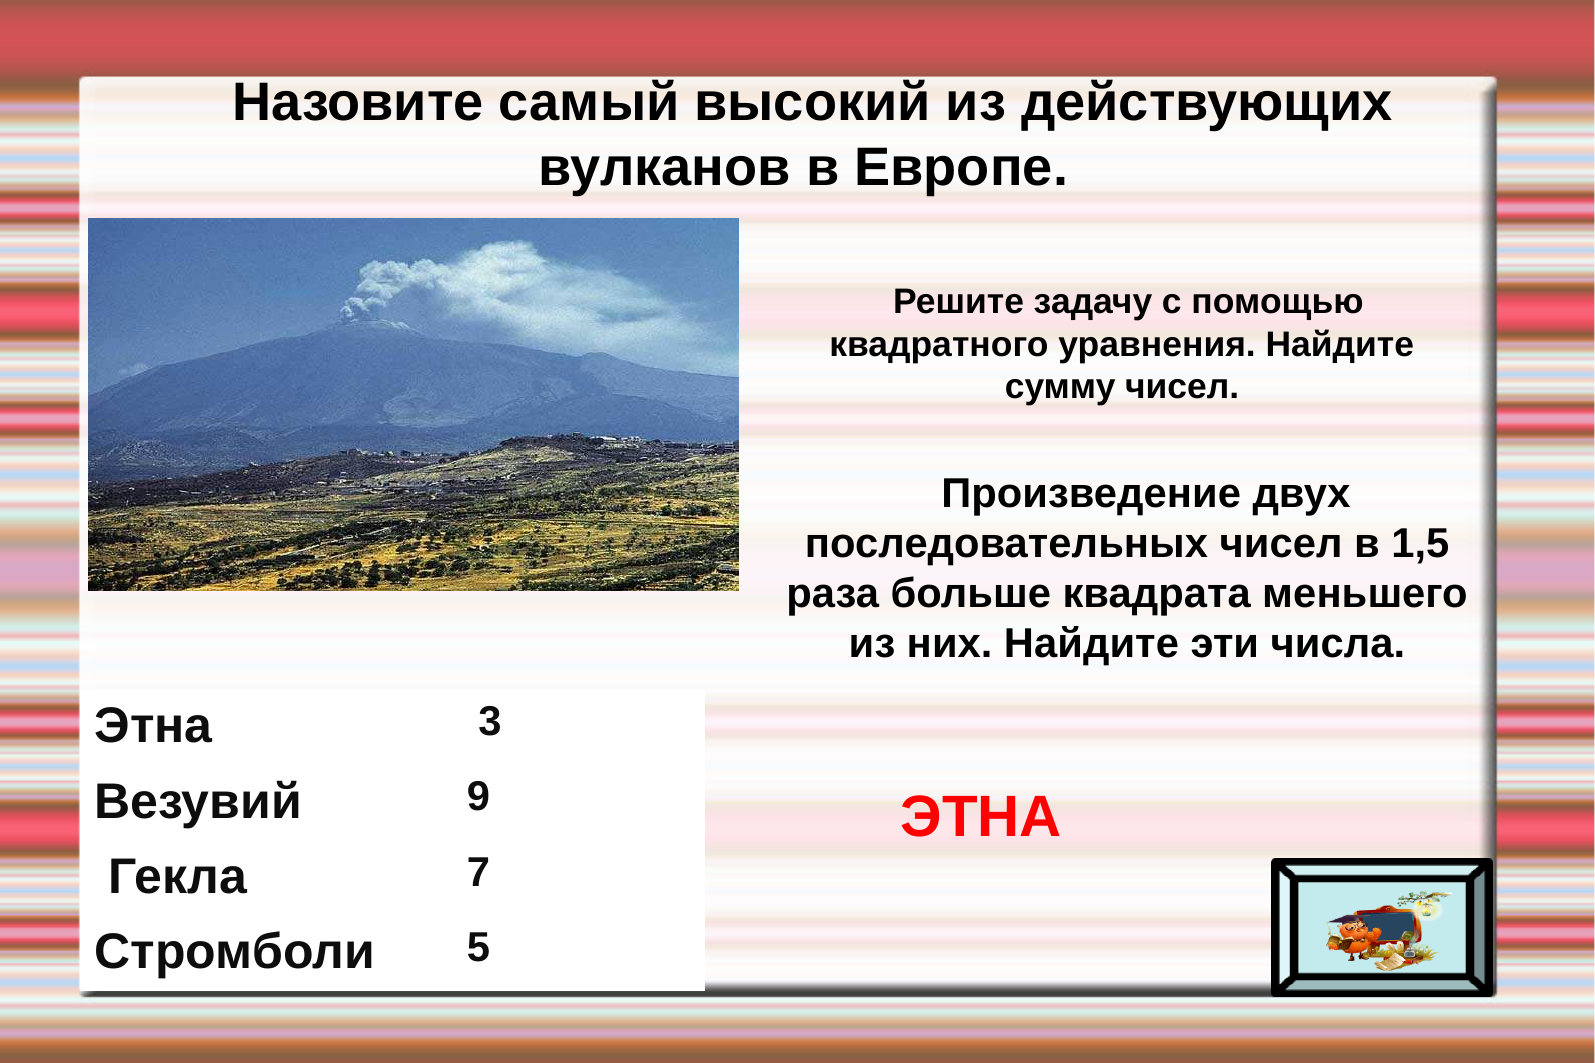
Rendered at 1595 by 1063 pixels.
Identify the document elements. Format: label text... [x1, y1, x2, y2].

table_cell Гекла [80, 841, 452, 916]
text_box Назовите самый высокий из действующих вулканов в Европе. [79, 58, 1529, 205]
text_box Решите задачу с помощью квадратного уравнения. Найдите сумму чисел. [767, 270, 1477, 414]
text_box Произведение двух последовательных чисел в 1,5 раза больше квадрата меньшего из них. Найдите эти числа. [748, 457, 1506, 674]
table_cell Стромболи [80, 916, 452, 991]
table_header 3 [452, 690, 705, 765]
table_cell 7 [452, 841, 705, 916]
table_cell Везувий [80, 765, 452, 841]
table_cell 9 [452, 765, 705, 841]
picture [0, 0, 1595, 1063]
table_header Этна [80, 690, 452, 765]
table_cell 5 [452, 916, 705, 991]
text_box ЭТНА [885, 770, 1192, 857]
